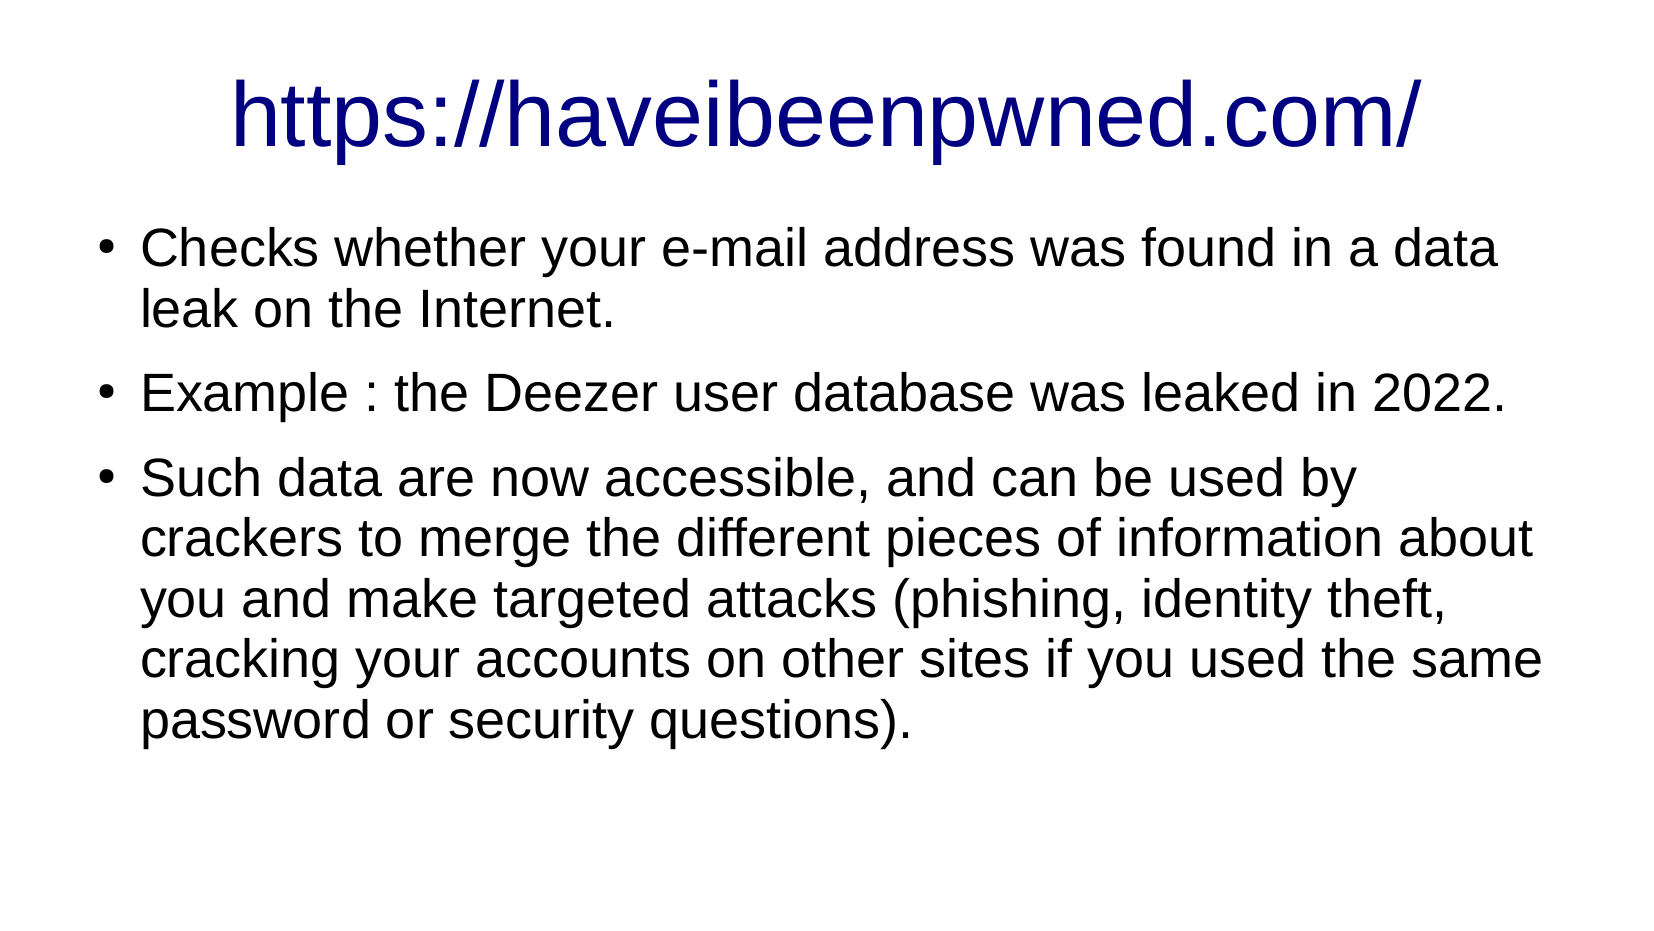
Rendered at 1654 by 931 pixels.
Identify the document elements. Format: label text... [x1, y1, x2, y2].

title https://haveibeenpwned.com/ [82, 37, 1571, 193]
list Checks whether your e-mail address was found in a data leak on the Internet. Example : the Deezer user database was leaked in 2022. Such data are now accessible, and can be used by crackers to merge the different pieces of information about you and make targeted attacks (phishing, identity theft, cracking your accounts on other sites if you used the same password or security questions). [82, 217, 1571, 758]
